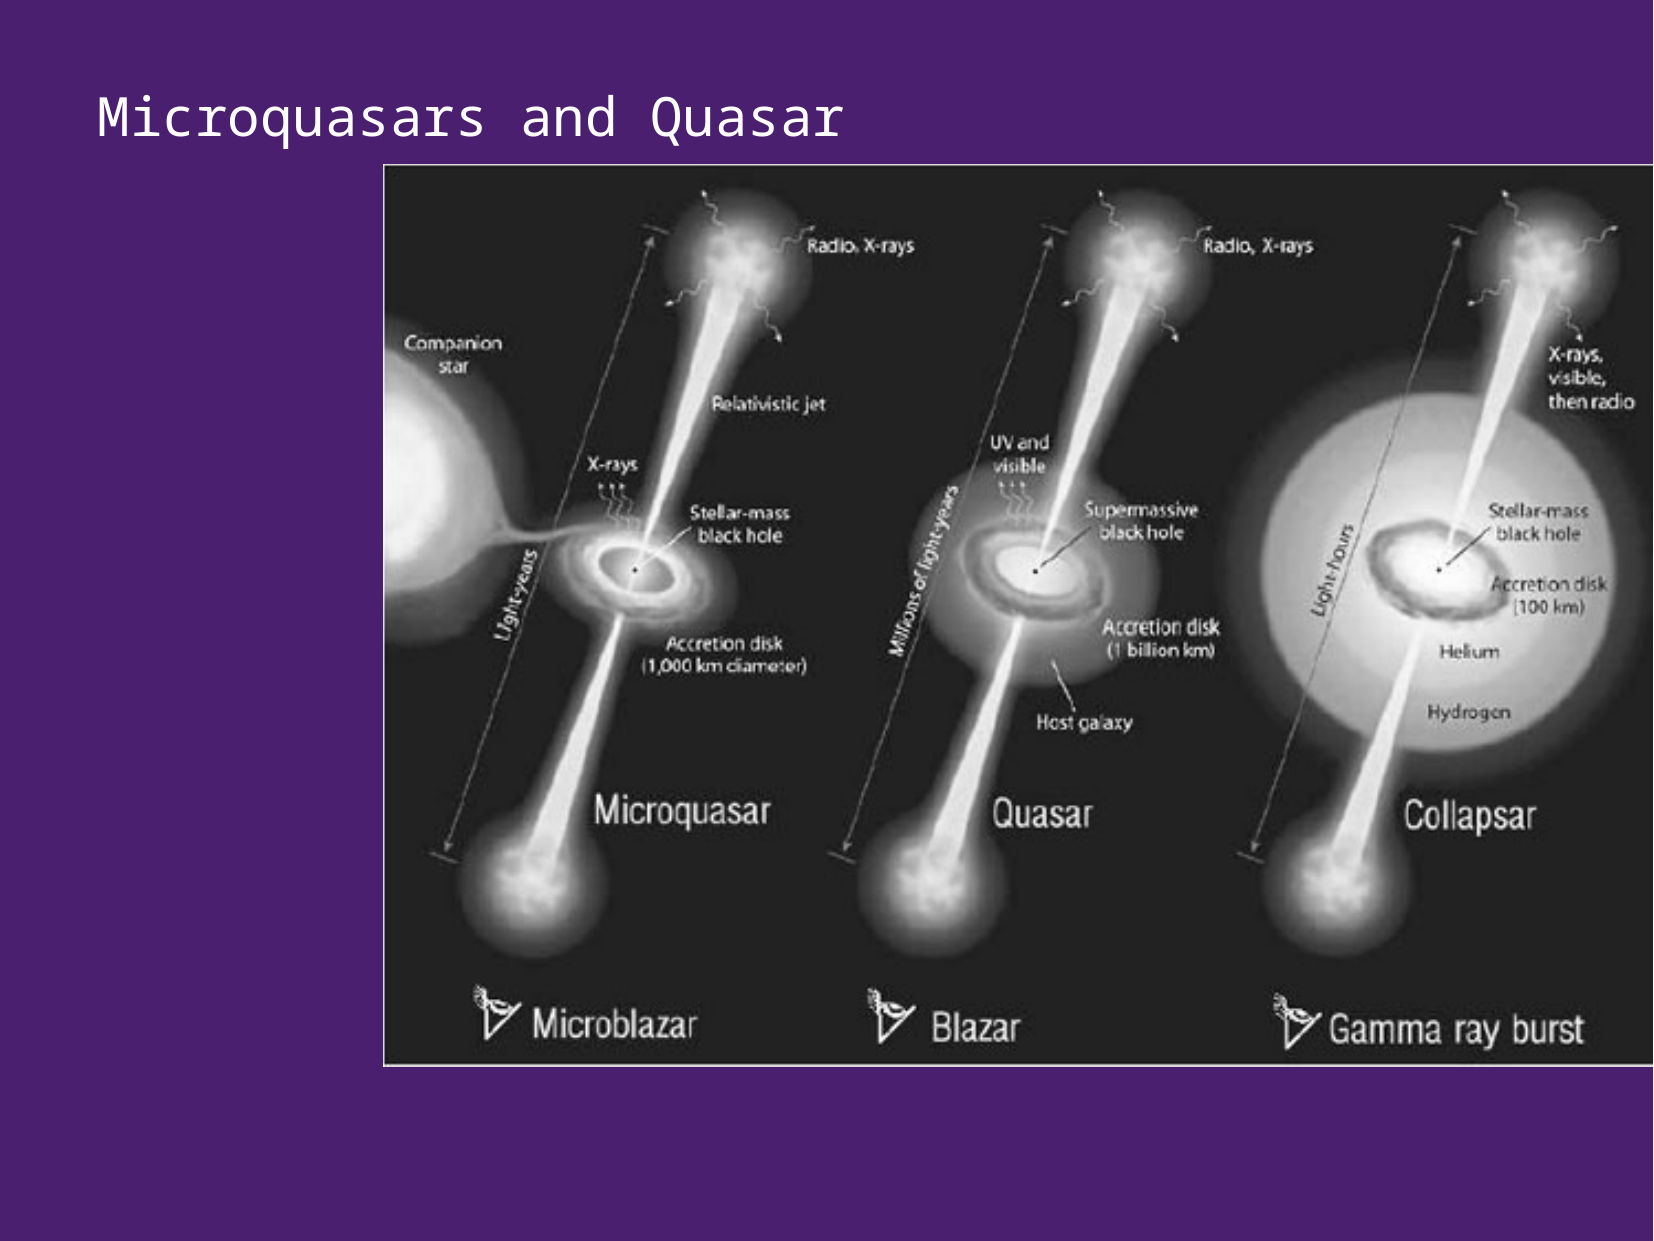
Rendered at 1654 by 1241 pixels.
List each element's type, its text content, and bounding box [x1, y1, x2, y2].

title Microquasars and Quasar [82, 49, 861, 182]
picture [383, 164, 1653, 1067]
